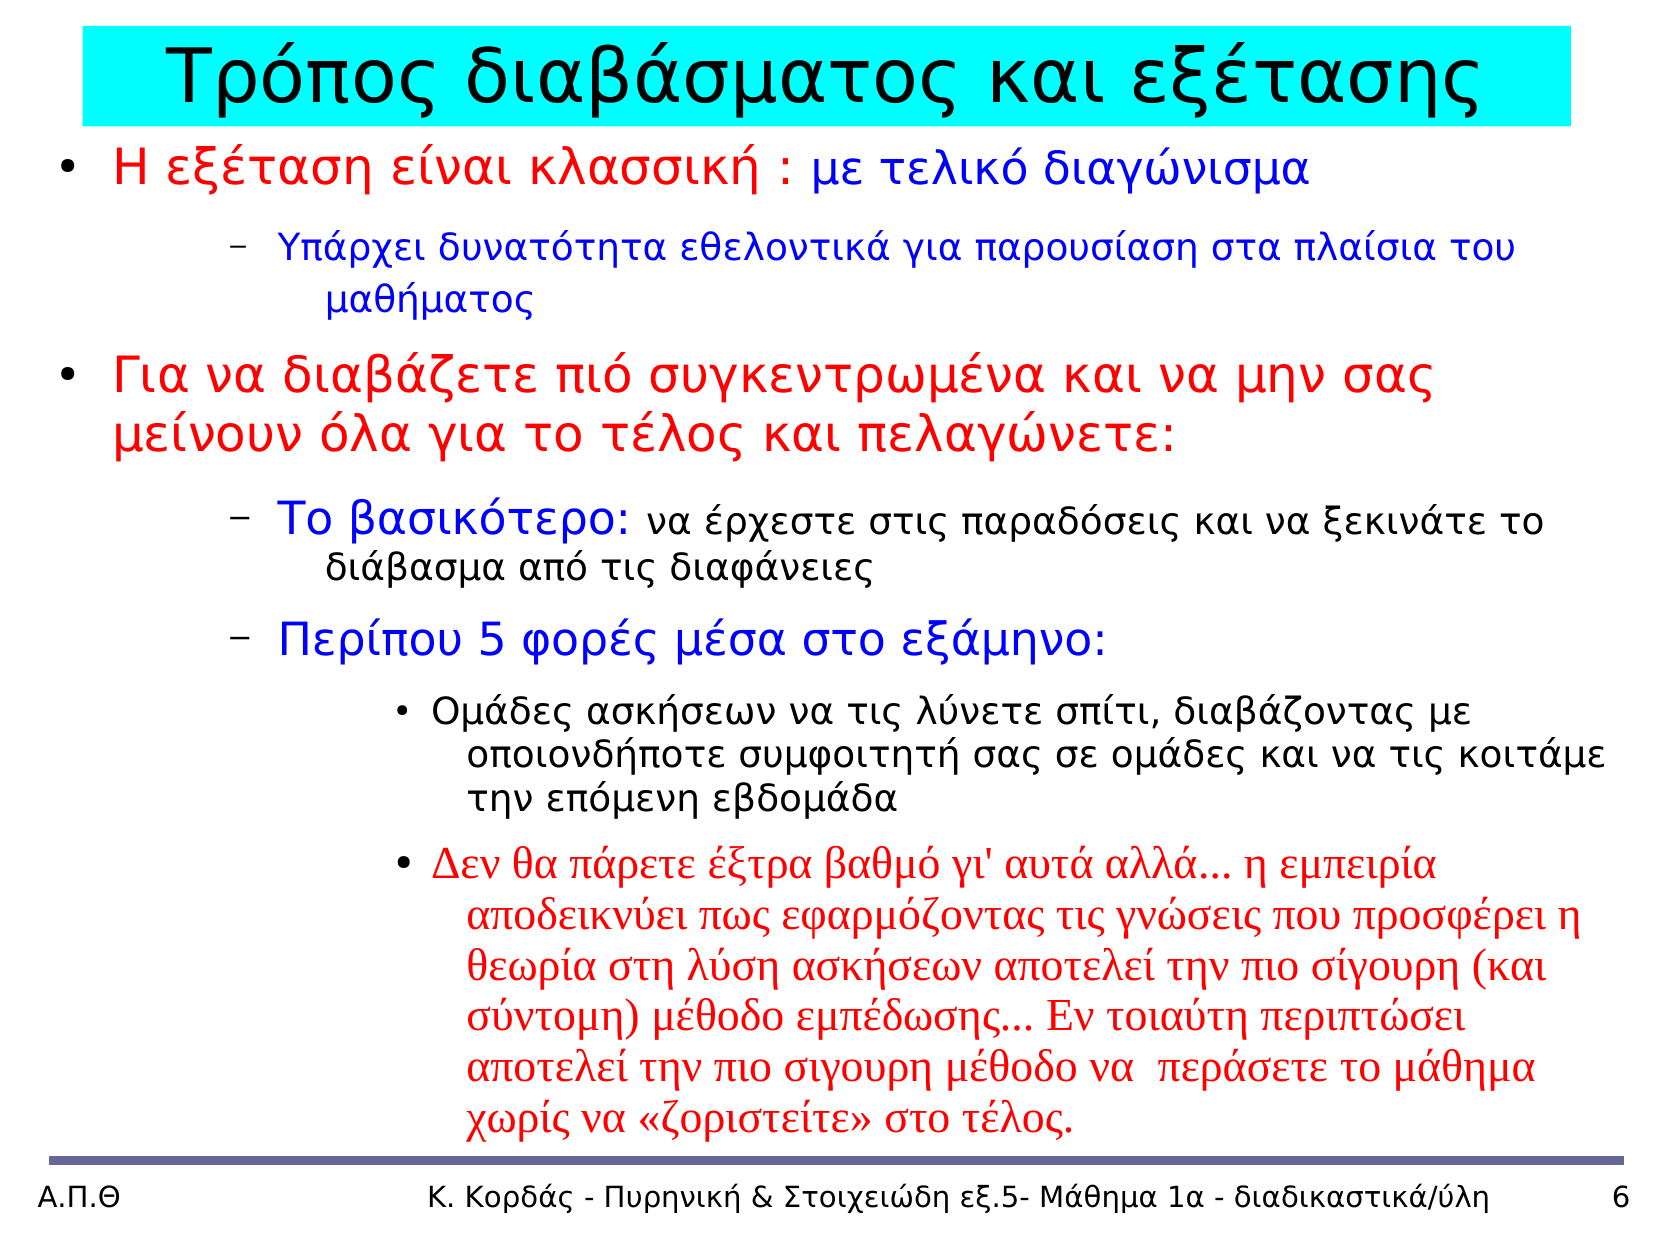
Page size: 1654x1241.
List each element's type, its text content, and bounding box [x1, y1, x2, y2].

list Η εξέταση είναι κλασσική : με τελικό διαγώνισμα Υπάρχει δυνατότητα εθελοντικά για παρουσίαση στα πλαίσια του μαθήματος Για να διαβάζετε πιό συγκεντρωμένα και να μην σας μείνουν όλα για το τέλος και πελαγώνετε: Το βασικότερο: να έρχεστε στις παραδόσεις και να ξεκινάτε το διάβασμα από τις διαφάνειες Περίπου 5 φορές μέσα στο εξάμηνο: Ομάδες ασκήσεων να τις λύνετε σπίτι, διαβάζοντας με οποιονδήποτε συμφοιτητή σας σε ομάδες και να τις κοιτάμε την επόμενη εβδομάδα Δεν θα πάρετε έξτρα βαθμό γι' αυτά αλλά... η εμπειρία αποδεικνύει πως εφαρμόζοντας τις γνώσεις που προσφέρει η θεωρία στη λύση ασκήσεων αποτελεί την πιο σίγουρη (και σύντομη) μέθοδο εμπέδωσης... Εν τοιαύτη περιπτώσει αποτελεί την πιο σιγουρη μέθοδο να περάσετε το μάθημα χωρίς να «ζοριστείτε» στο τέλος. [41, 138, 1633, 1149]
title Τρόπος διαβάσματος και εξέτασης [82, 25, 1571, 127]
